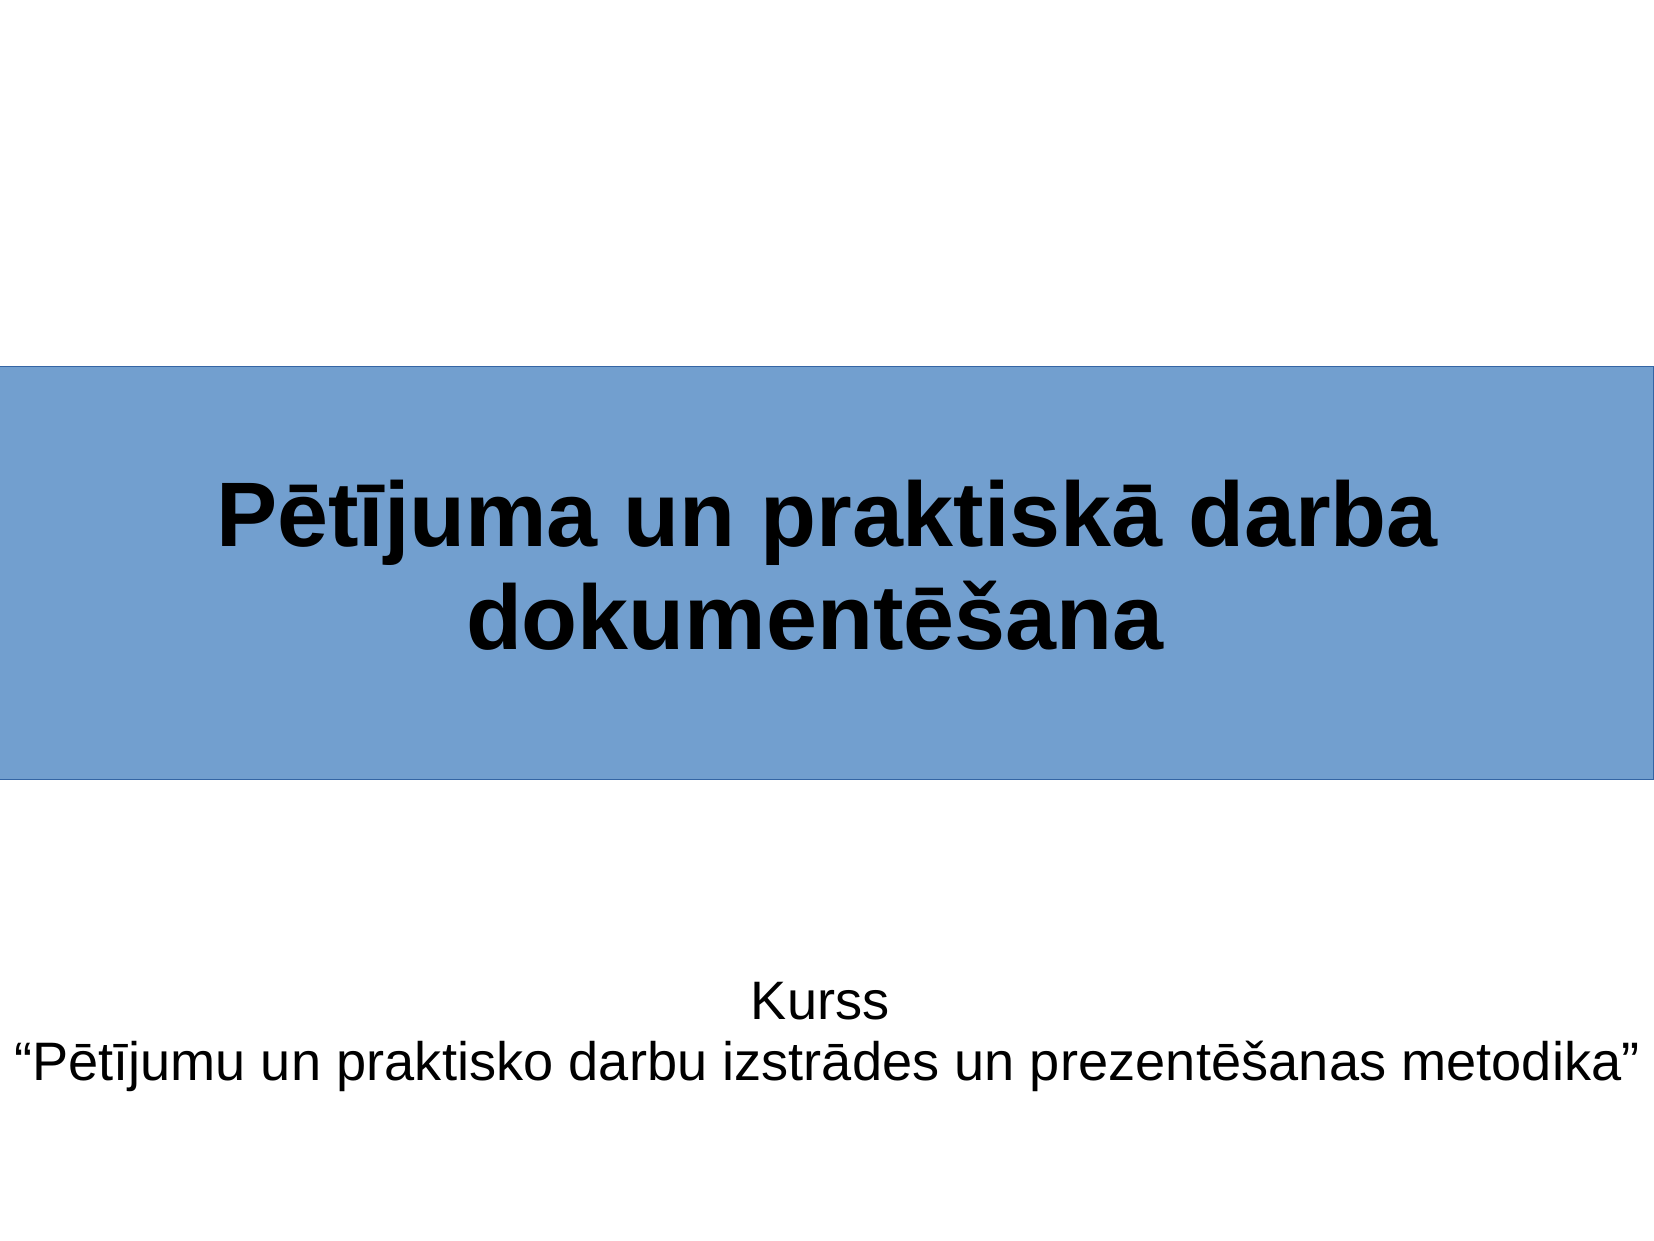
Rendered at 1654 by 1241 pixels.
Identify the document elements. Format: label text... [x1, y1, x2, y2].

text_box [0, 366, 1654, 780]
title Pētījuma un praktiskā darba dokumentēšana [70, 462, 1559, 670]
text_box Kurss “Pētījumu un praktisko darbu izstrādes un prezentēšanas metodika” [0, 928, 1654, 1134]
